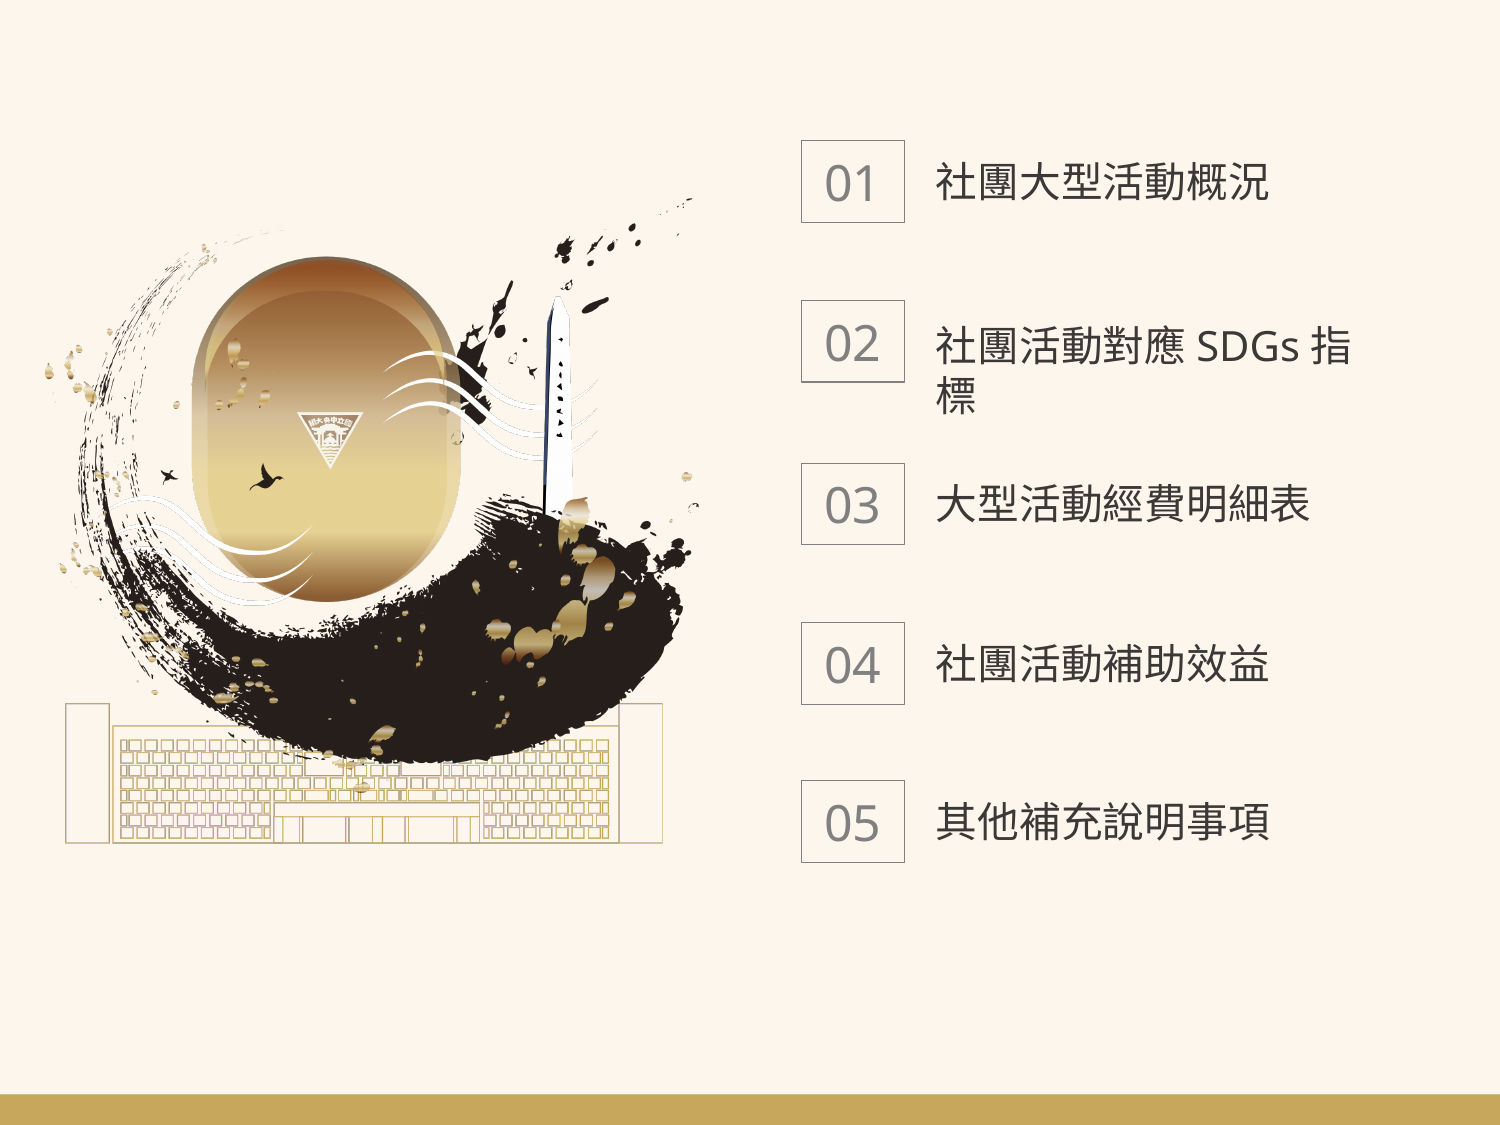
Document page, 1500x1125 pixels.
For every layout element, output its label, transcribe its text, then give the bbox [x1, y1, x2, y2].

text_box 大型活動經費明細表 [921, 470, 1404, 536]
text_box 03 [801, 463, 905, 545]
picture [0, 0, 1500, 1125]
text_box 社團活動對應SDGs指標 [921, 312, 1404, 428]
text_box 02 [801, 300, 905, 383]
text_box 社團活動補助效益 [921, 630, 1404, 696]
text_box 其他補充說明事項 [921, 788, 1404, 854]
text_box 04 [801, 622, 905, 705]
text_box 社團大型活動概況 [921, 148, 1404, 214]
text_box 01 [801, 140, 905, 223]
text_box 05 [801, 780, 905, 863]
